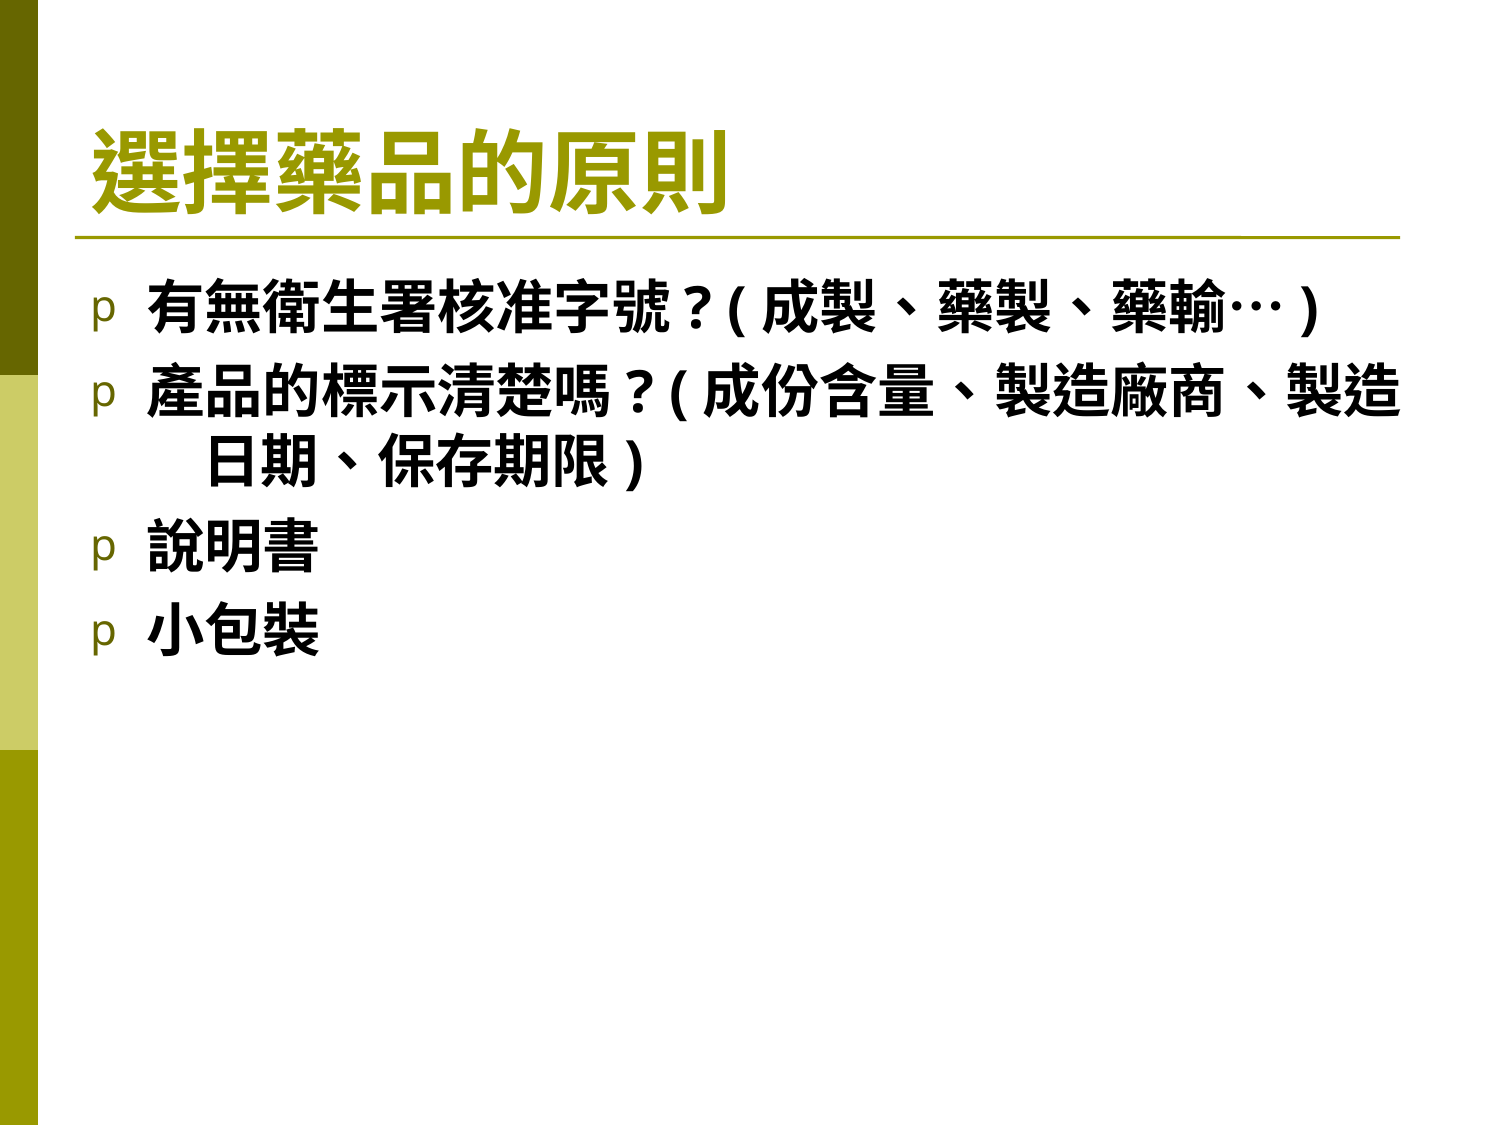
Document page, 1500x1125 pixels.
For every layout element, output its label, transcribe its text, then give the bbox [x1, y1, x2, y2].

title 選擇藥品的原則 [75, 45, 1426, 233]
list 有無衛生署核准字號? (成製、藥製、藥輸…) 產品的標示清楚嗎? (成份含量、製造廠商、製造日期、保存期限) 說明書 小包裝 [75, 262, 1426, 1006]
